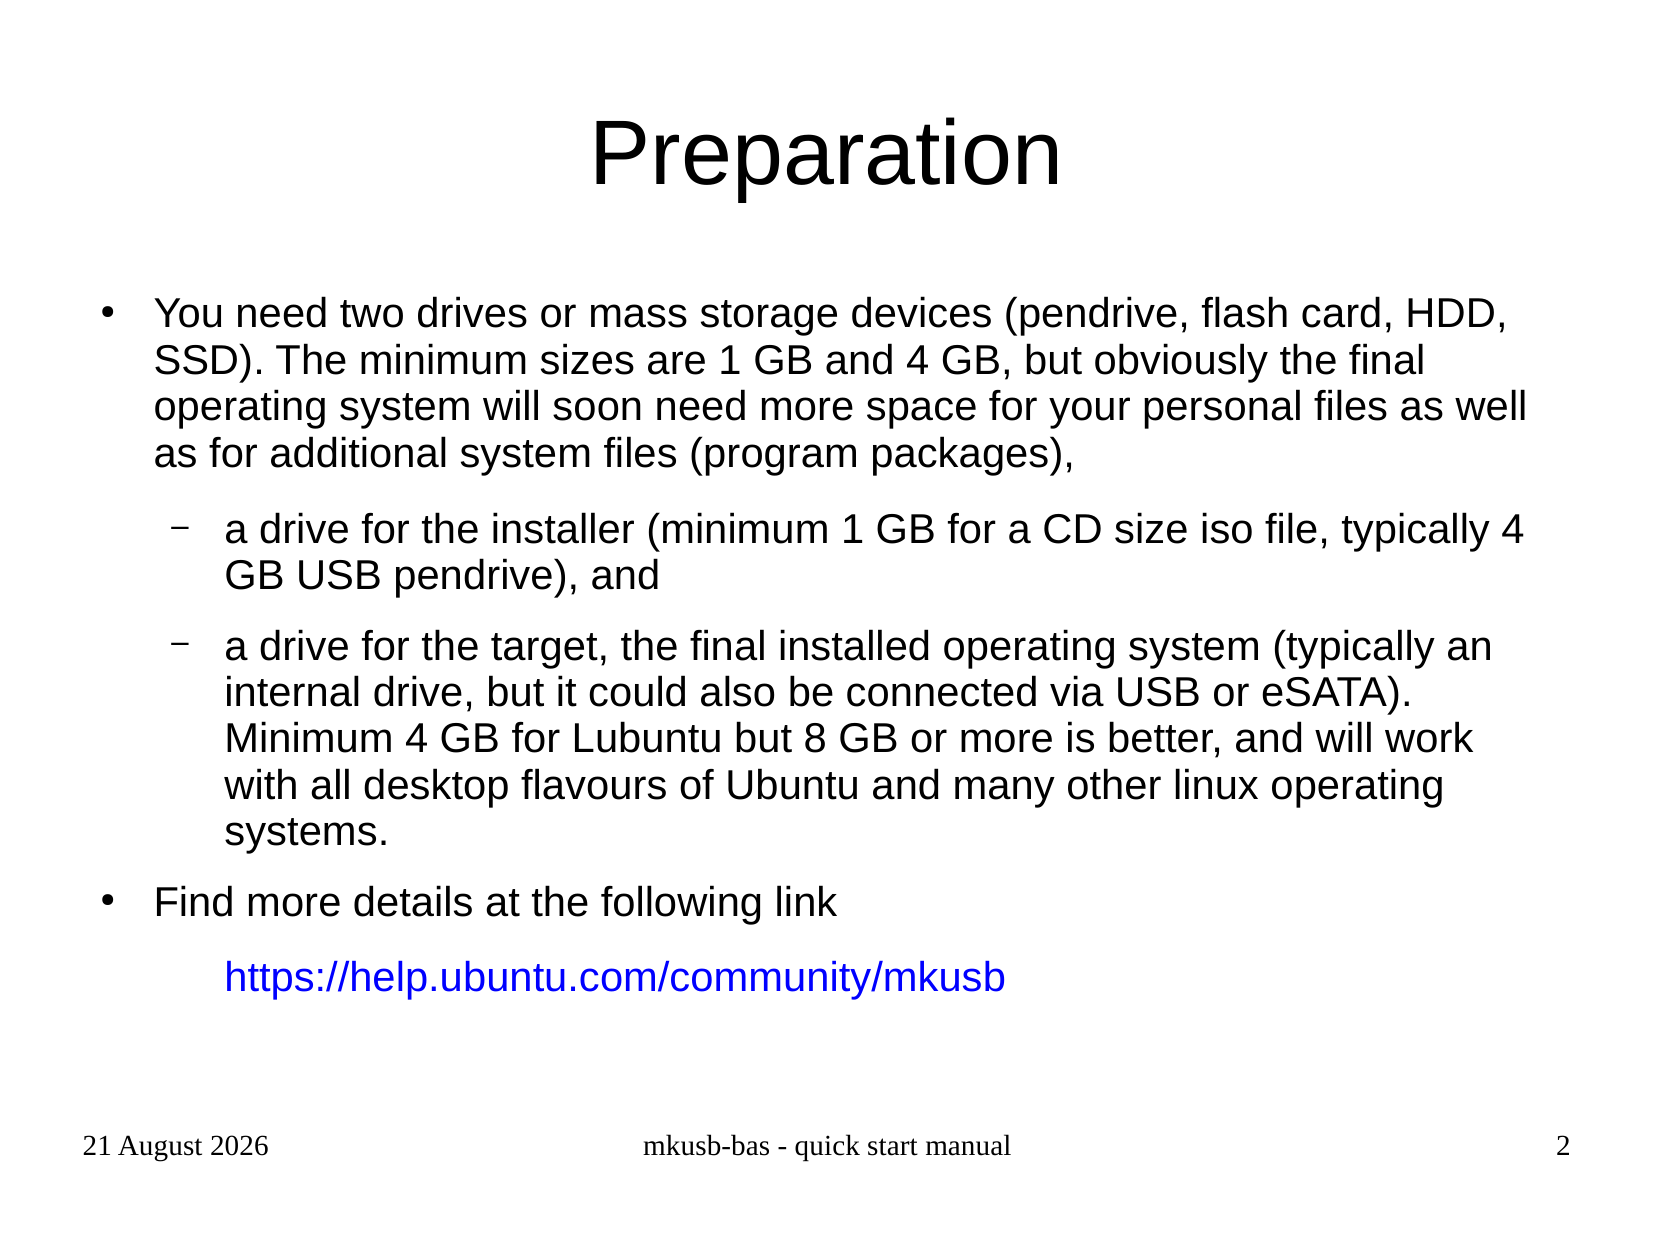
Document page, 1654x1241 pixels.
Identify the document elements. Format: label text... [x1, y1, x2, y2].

title Preparation [82, 49, 1571, 257]
list You need two drives or mass storage devices (pendrive, flash card, HDD, SSD). The minimum sizes are 1 GB and 4 GB, but obviously the final operating system will soon need more space for your personal files as well as for additional system files (program packages), a drive for the installer (minimum 1 GB for a CD size iso file, typically 4 GB USB pendrive), and a drive for the target, the final installed operating system (typically an internal drive, but it could also be connected via USB or eSATA). Minimum 4 GB for Lubuntu but 8 GB or more is better, and will work with all desktop flavours of Ubuntu and many other linux operating systems. Find more details at the following link https://help.ubuntu.com/community/mkusb [82, 290, 1538, 1010]
